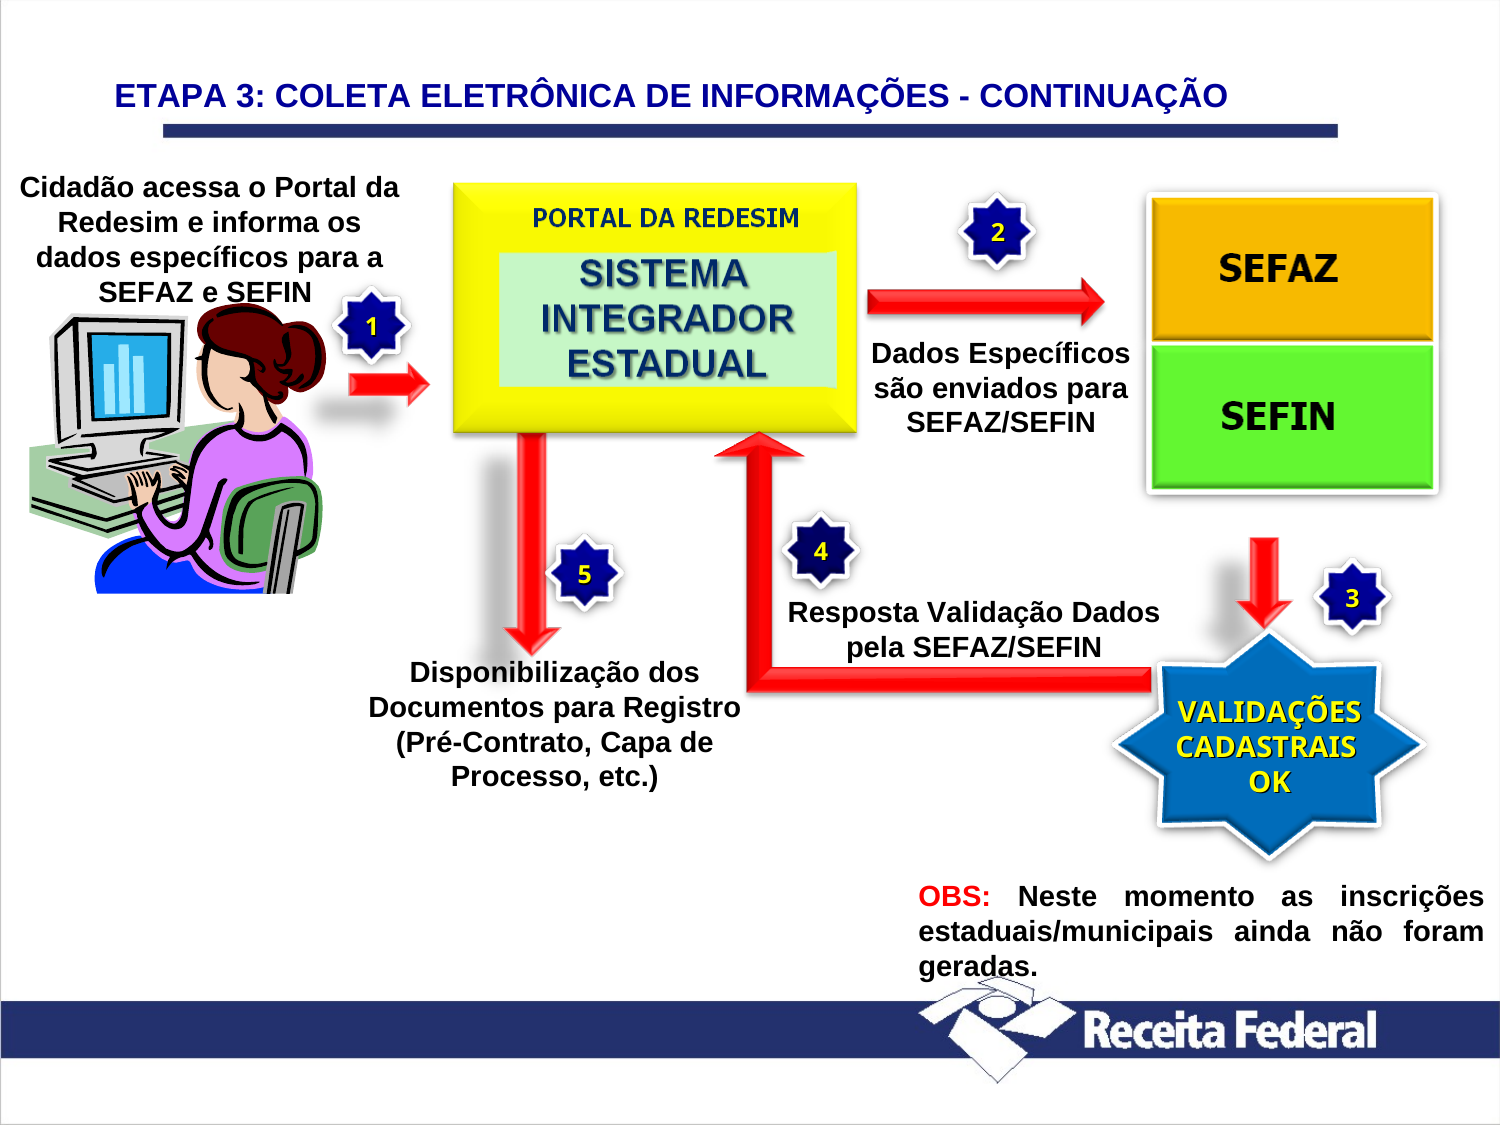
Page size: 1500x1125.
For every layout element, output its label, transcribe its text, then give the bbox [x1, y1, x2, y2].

text_box OBS: Neste momento as inscrições estaduais/municipais ainda não foram geradas. [903, 869, 1500, 990]
picture [0, 0, 1500, 1125]
text_box Dados Específicos são enviados para SEFAZ/SEFIN [844, 326, 1130, 447]
text_box 2 [973, 207, 1023, 256]
text_box Disponibilização dos Documentos para Registro (Pré-Contrato, Capa de Processo, etc.) [336, 645, 774, 801]
text_box VALIDAÇÕES CADASTRAIS OK [1163, 667, 1377, 824]
text_box 1 [347, 301, 397, 351]
text_box ETAPA 3: COLETA ELETRÔNICA DE INFORMAÇÕES - CONTINUAÇÃO [0, 66, 1397, 122]
text_box Cidadão acessa o Portal da Redesim e informa os dados específicos para a SEFAZ e SEFIN [0, 160, 420, 317]
text_box 4 [796, 526, 846, 575]
text_box Resposta Validação Dados pela SEFAZ/SEFIN [761, 586, 1188, 672]
text_box 5 [560, 549, 610, 599]
text_box 3 [1327, 573, 1378, 613]
